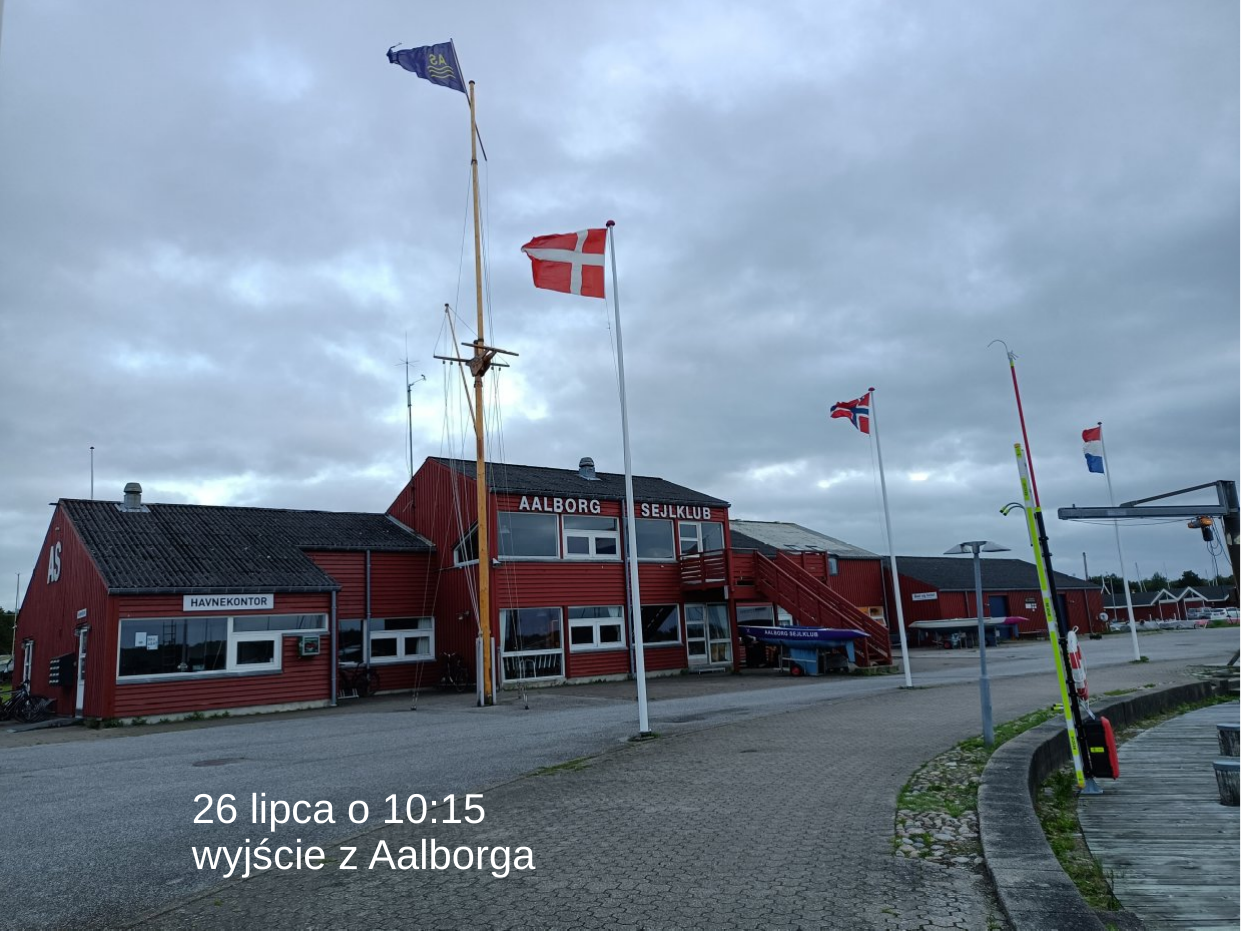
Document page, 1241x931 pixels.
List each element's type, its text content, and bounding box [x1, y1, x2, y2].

text_box 26 lipca o 10:15 wyjście z Aalborga [177, 777, 725, 886]
picture [0, 0, 1241, 931]
